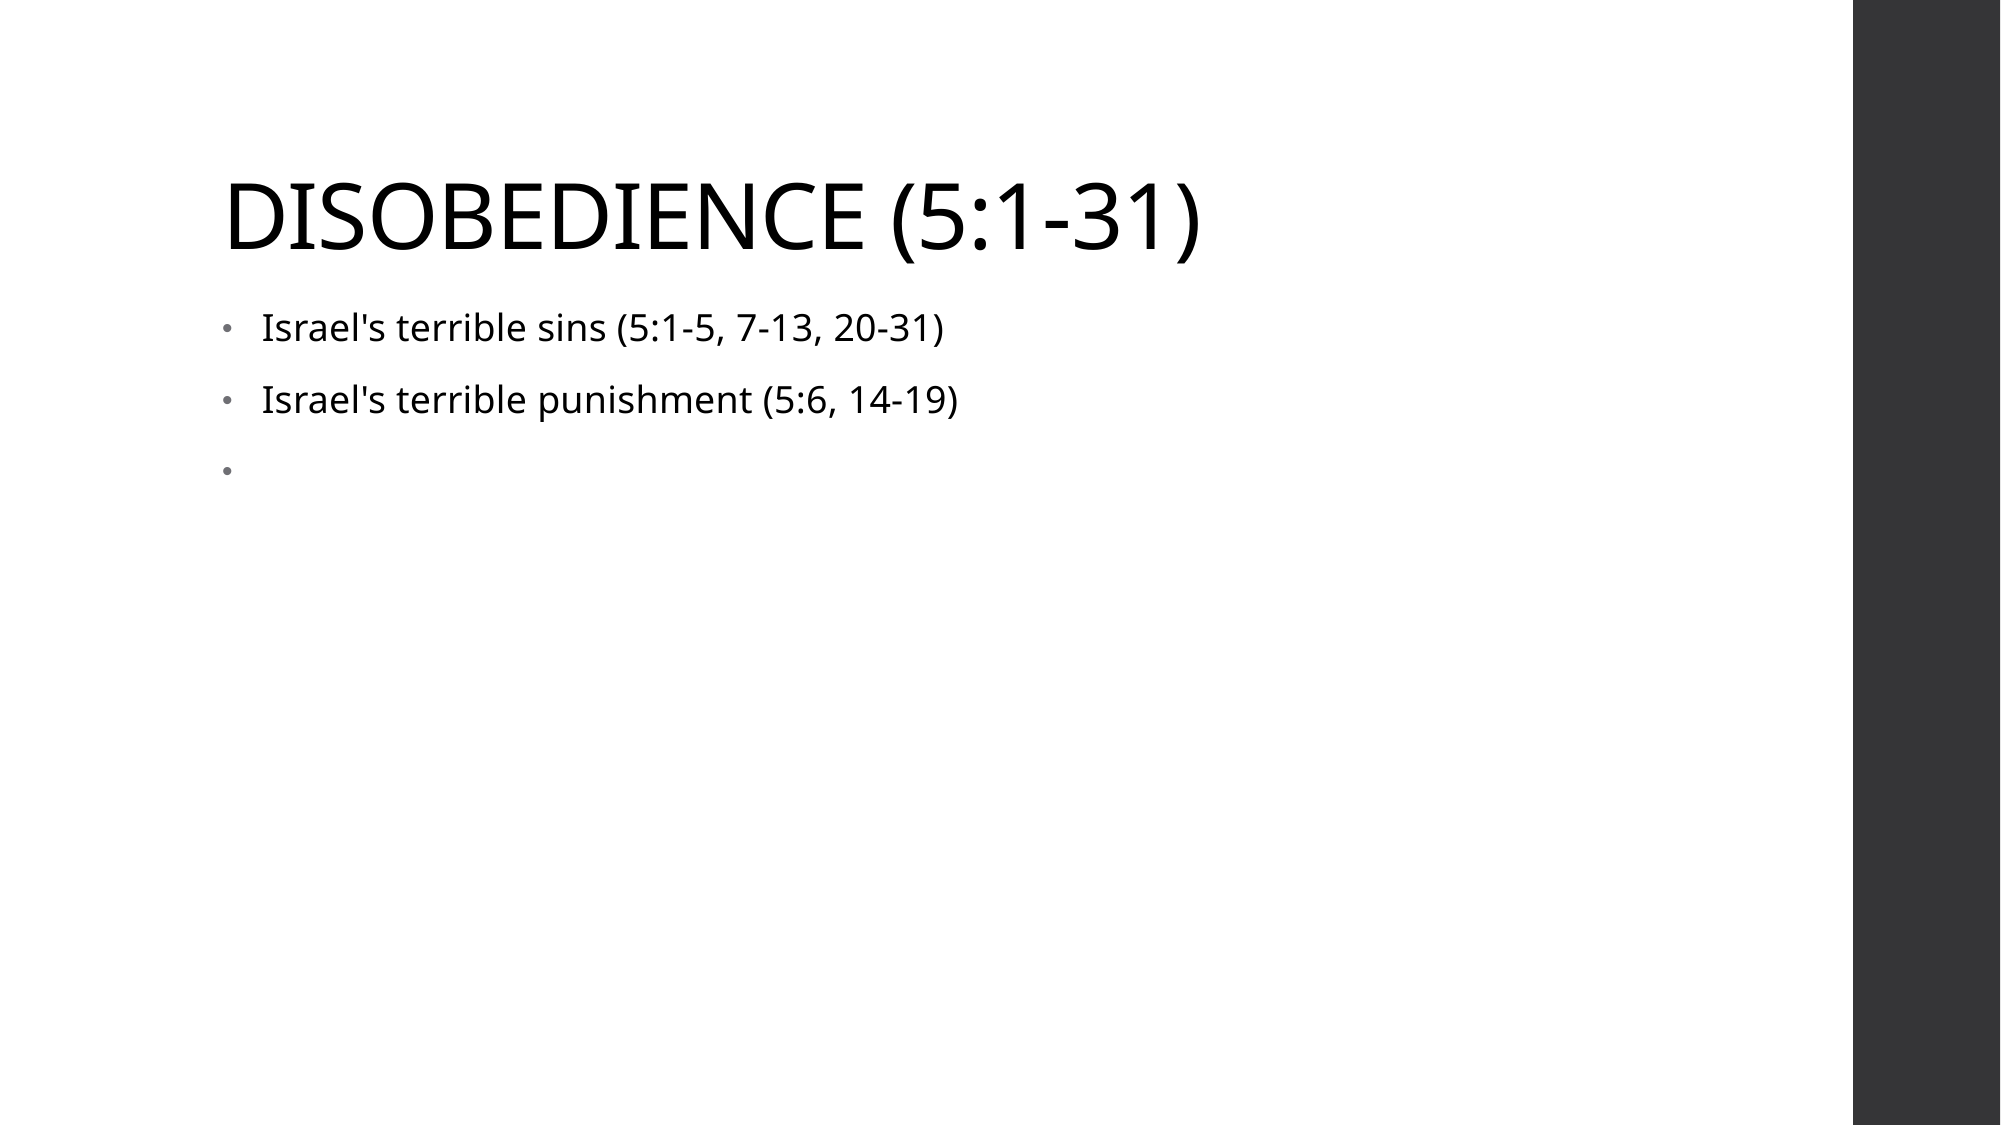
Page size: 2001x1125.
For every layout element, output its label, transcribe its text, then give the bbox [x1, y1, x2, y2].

list Israel's terrible sins (5:1-5, 7-13, 20-31) Israel's terrible punishment (5:6, 14-19) [206, 299, 1617, 1014]
title DISOBEDIENCE (5:1-31) [206, 60, 1797, 278]
